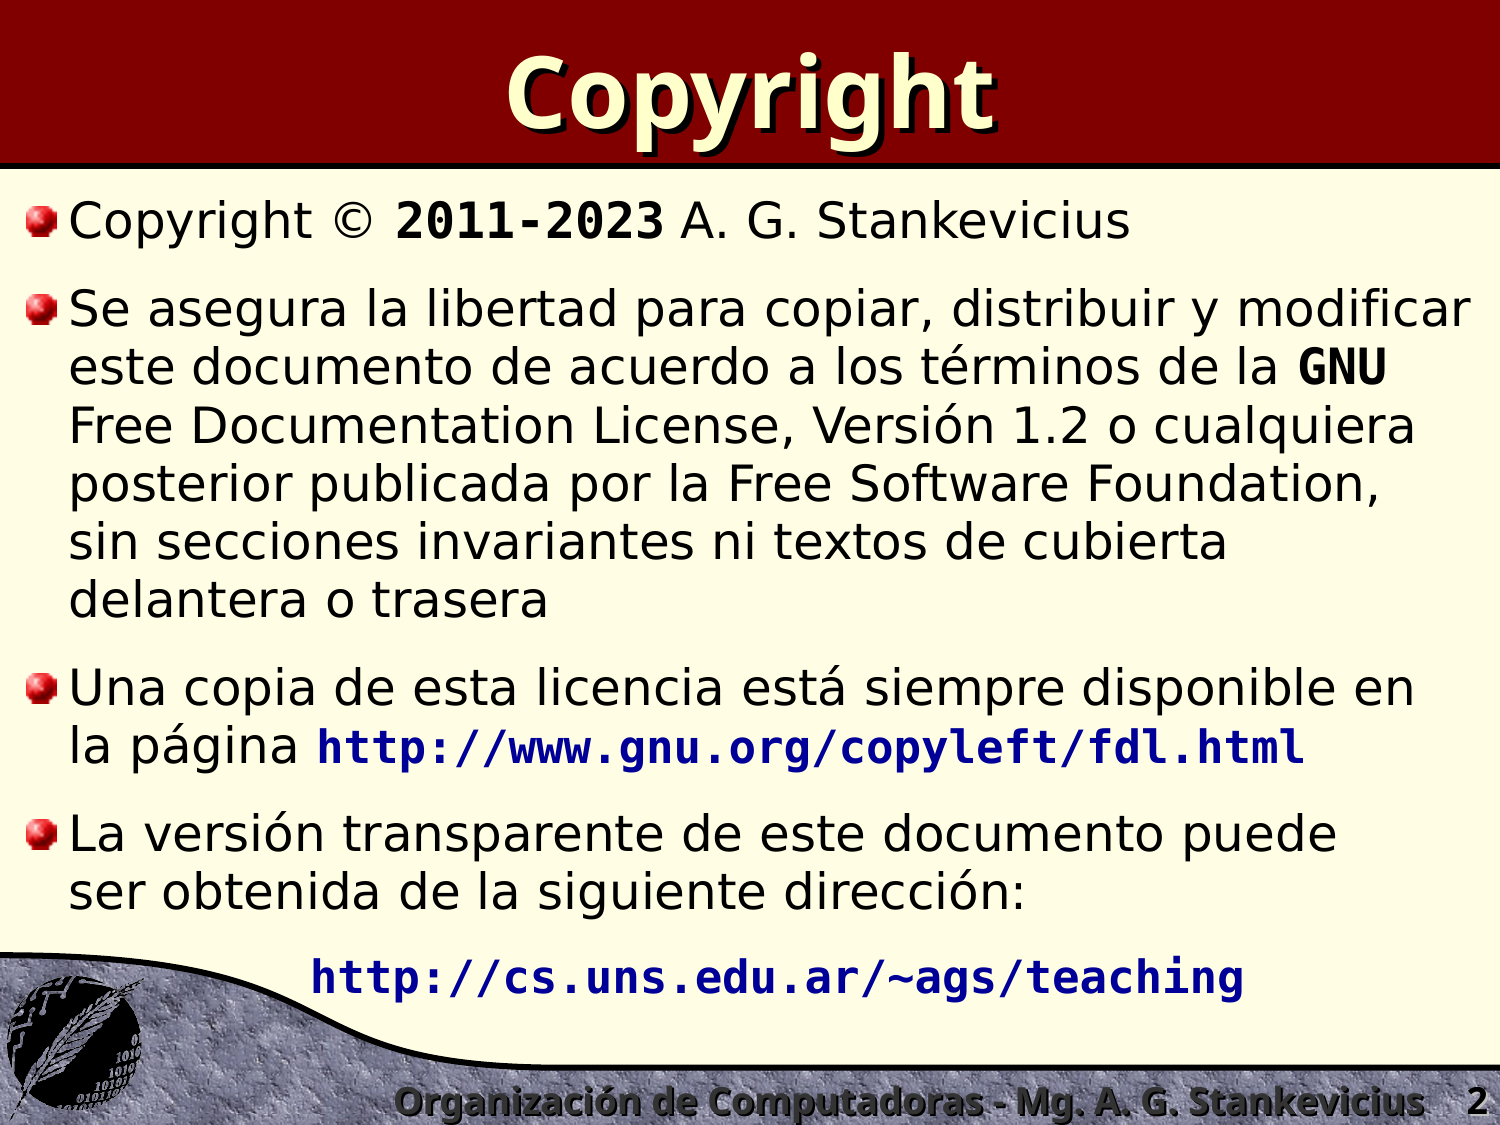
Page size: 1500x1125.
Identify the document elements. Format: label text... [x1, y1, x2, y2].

title Copyright [15, 5, 1485, 160]
picture [448, 1100, 455, 1110]
picture [802, 1100, 806, 1110]
list Copyright © 2011-2023 A. G. Stankevicius Se asegura la libertad para copiar, distribuir y modificar este documento de acuerdo a los términos de la GNU Free Documentation License, Versión 1.2 o cualquiera posterior publicada por la Free Software Foundation, sin secciones invariantes ni textos de cubierta delantera o trasera Una copia de esta licencia está siempre disponible en la página http://www.gnu.org/copyleft/fdl.html La versión transparente de este documento puede ser obtenida de la siguiente dirección: http://cs.uns.edu.ar/~ags/teaching [11, 192, 1486, 1010]
picture [1058, 1100, 1065, 1110]
picture [0, 959, 1500, 1125]
